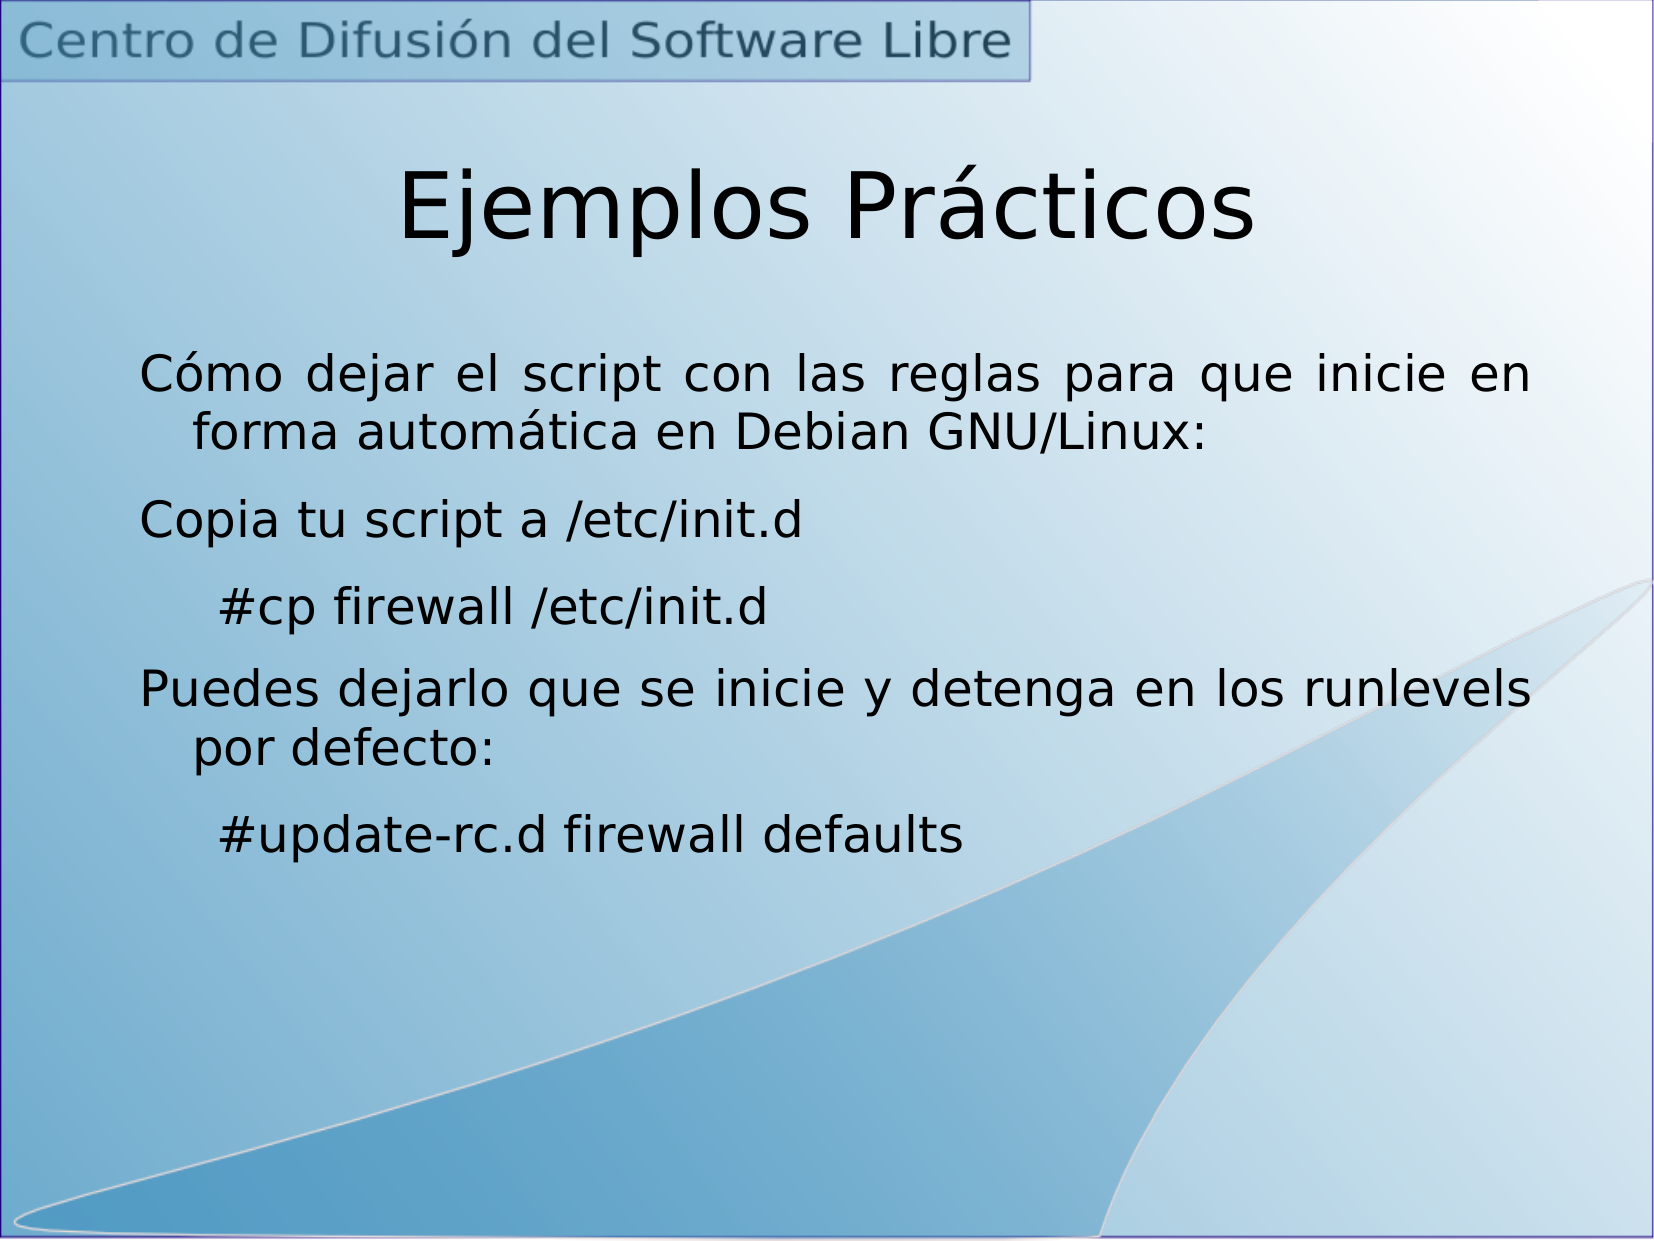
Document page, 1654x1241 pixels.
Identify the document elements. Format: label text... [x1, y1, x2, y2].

list Cómo dejar el script con las reglas para que inicie en forma automática en Debian GNU/Linux: Copia tu script a /etc/init.d #cp firewall /etc/init.d Puedes dejarlo que se inicie y detenga en los runlevels por defecto: #update-rc.d firewall defaults [121, 344, 1534, 1127]
title Ejemplos Prácticos [121, 102, 1534, 311]
picture [0, 0, 1654, 1241]
